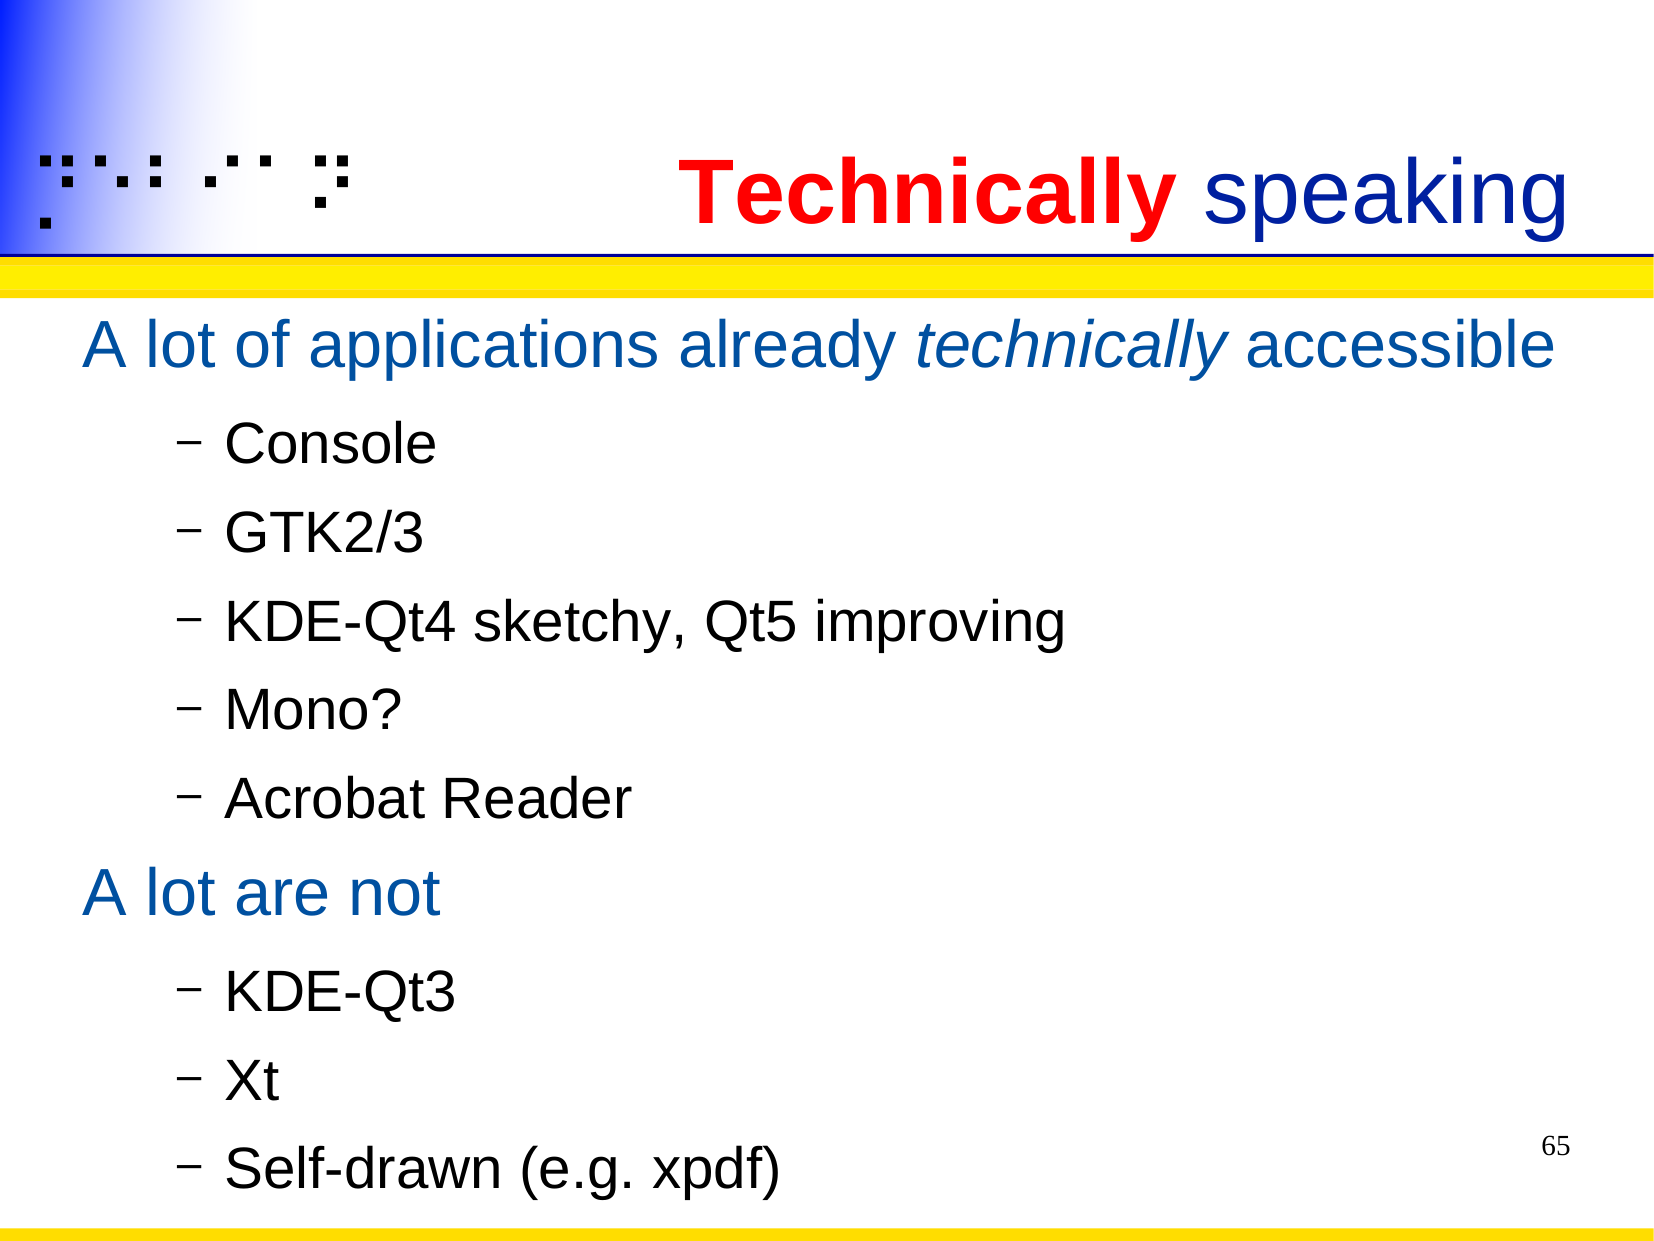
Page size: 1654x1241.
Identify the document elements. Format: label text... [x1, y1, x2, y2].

title Technically speaking [372, 126, 1571, 257]
list A lot of applications already technically accessible Console GTK2/3 KDE-Qt4 sketchy, Qt5 improving Mono? Acrobat Reader A lot are not KDE-Qt3 Xt Self-drawn (e.g. xpdf) [82, 307, 1571, 1202]
